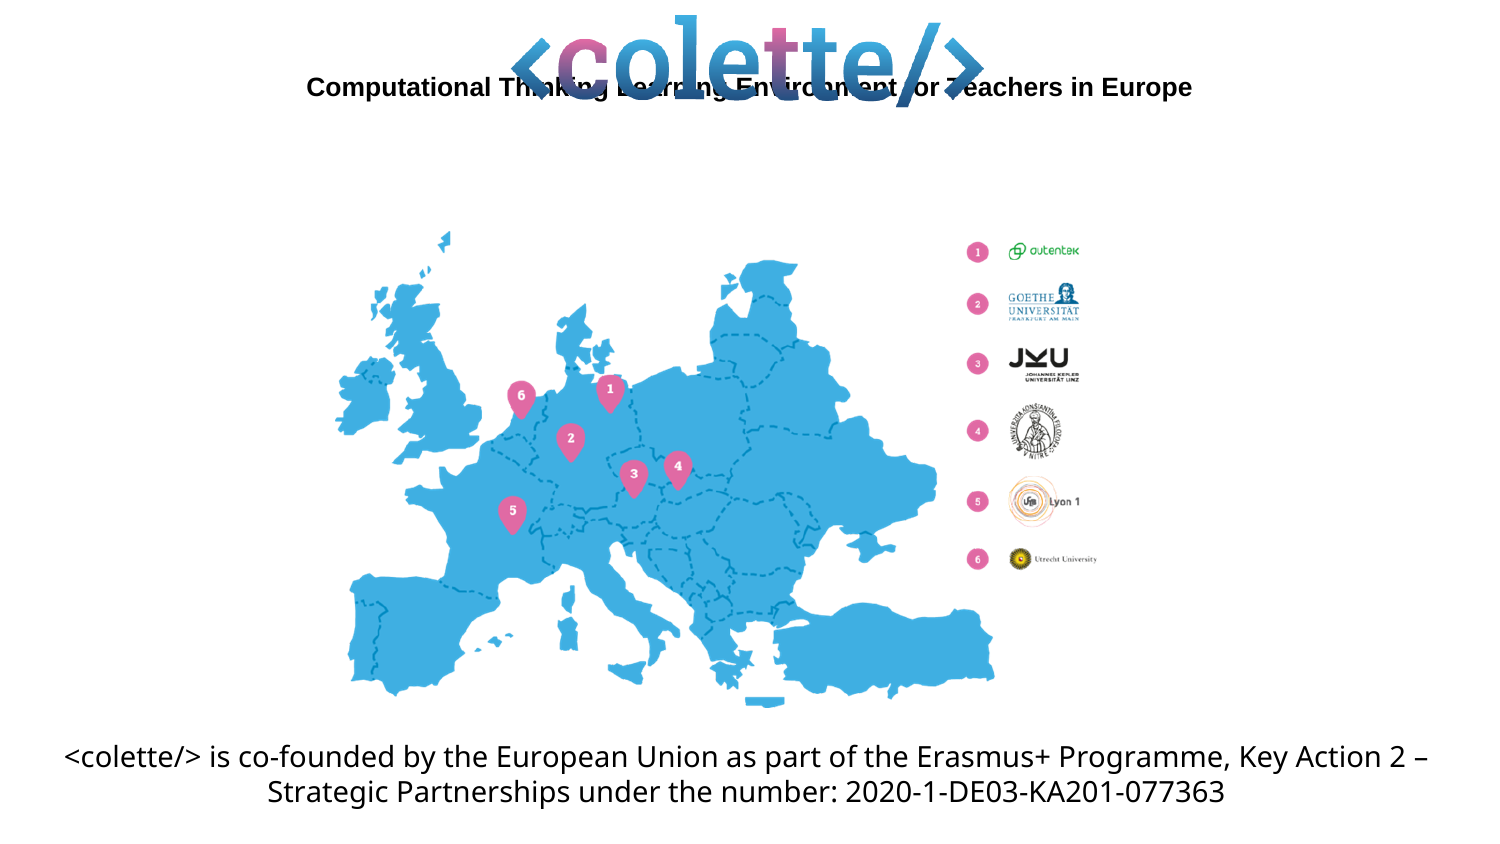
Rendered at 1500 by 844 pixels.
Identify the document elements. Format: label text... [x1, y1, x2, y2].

text_box <colette/> is co-founded by the European Union as part of the Erasmus+ Programme, Key Action 2 – Strategic Partnerships under the number: 2020-1-DE03-KA201-077363 [47, 723, 1446, 825]
title <colette/> Computational Thinking Learning Environment for Teachers in Europe [1058, 23, 1449, 117]
picture [335, 231, 1097, 709]
title <colette/> Computational Thinking Learning Environment for Teachers in Europe [51, 23, 436, 117]
picture [436, 0, 1058, 165]
